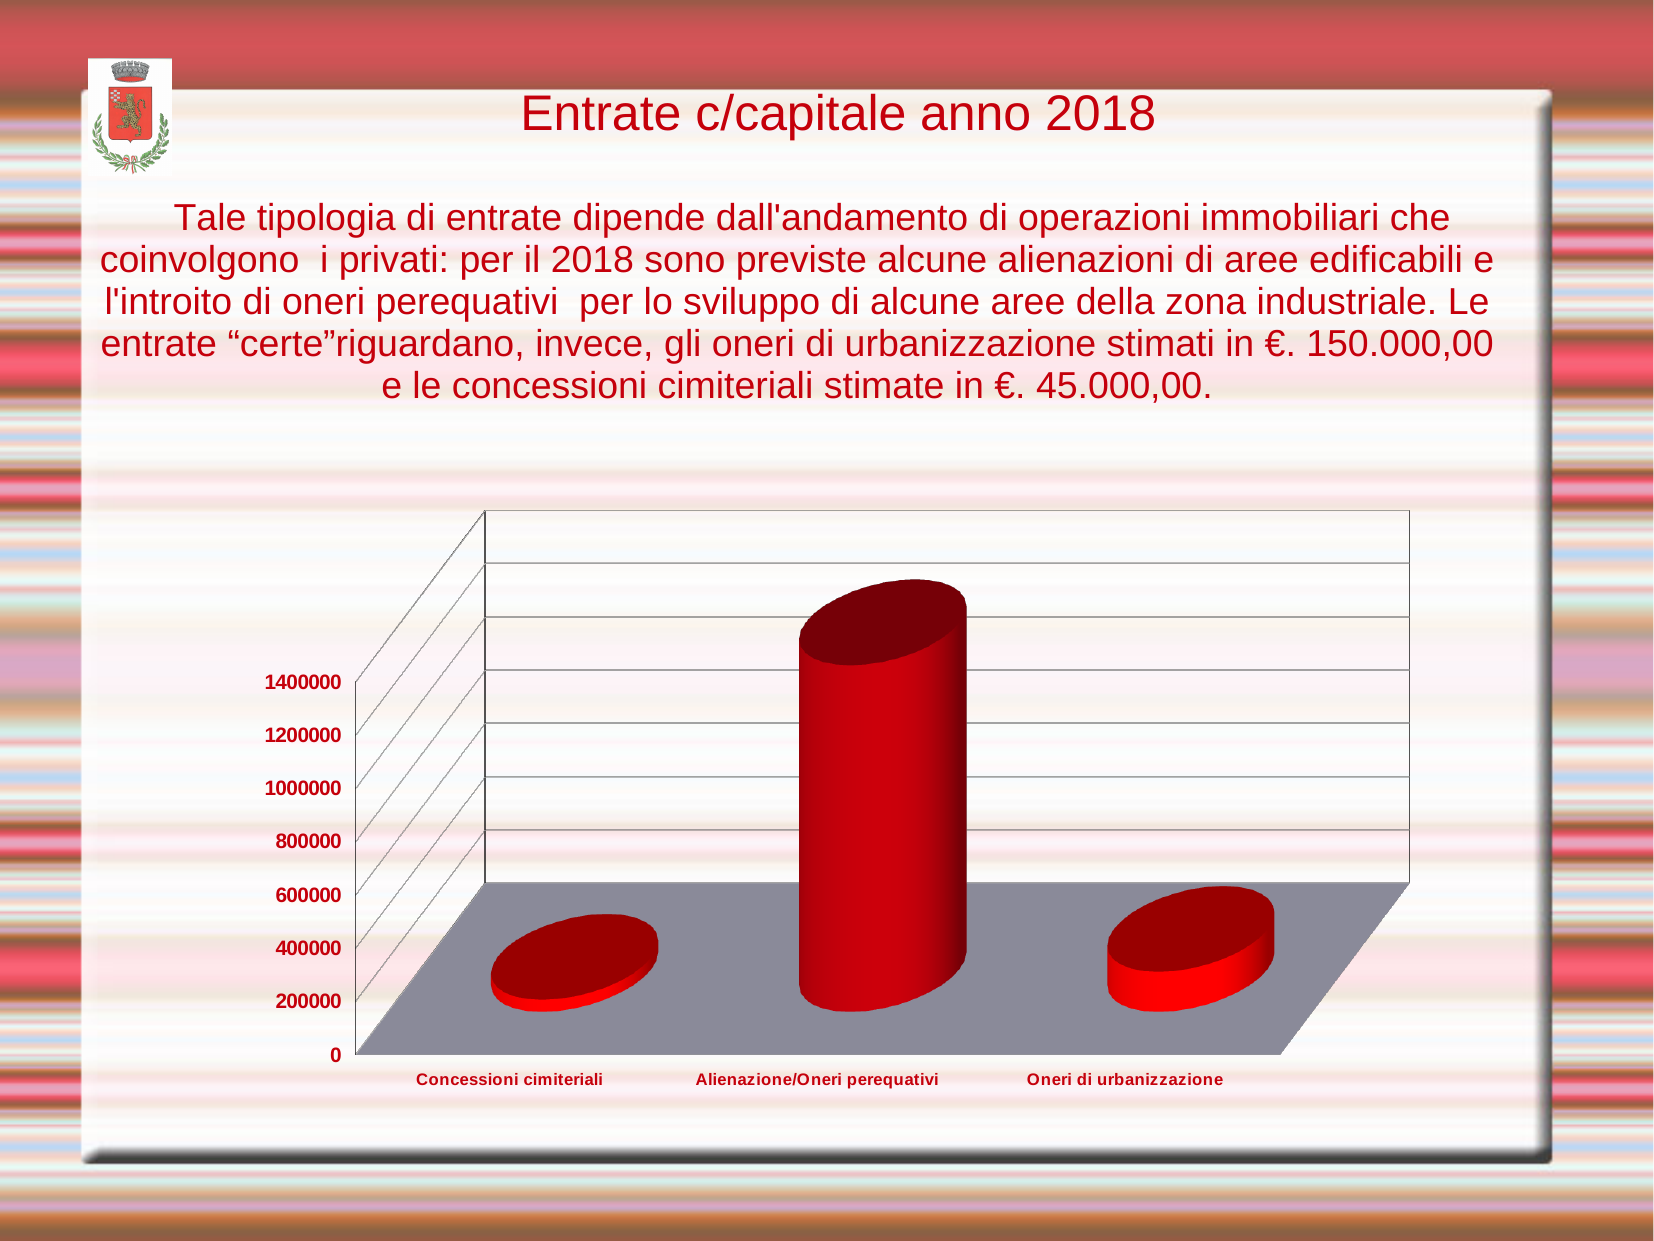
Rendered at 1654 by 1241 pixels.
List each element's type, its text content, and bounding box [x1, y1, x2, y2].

chart [204, 467, 1474, 1138]
list Entrate c/capitale anno 2018 Tale tipologia di entrate dipende dall'andamento di operazioni immobiliari che coinvolgono i privati: per il 2018 sono previste alcune alienazioni di aree edificabili e l'introito di oneri perequativi per lo sviluppo di alcune aree della zona industriale. Le entrate “certe”riguardano, invece, gli oneri di urbanizzazione stimati in €. 150.000,00 e le concessioni cimiteriali stimate in €. 45.000,00. [88, 29, 1506, 408]
picture [0, 0, 1654, 1241]
